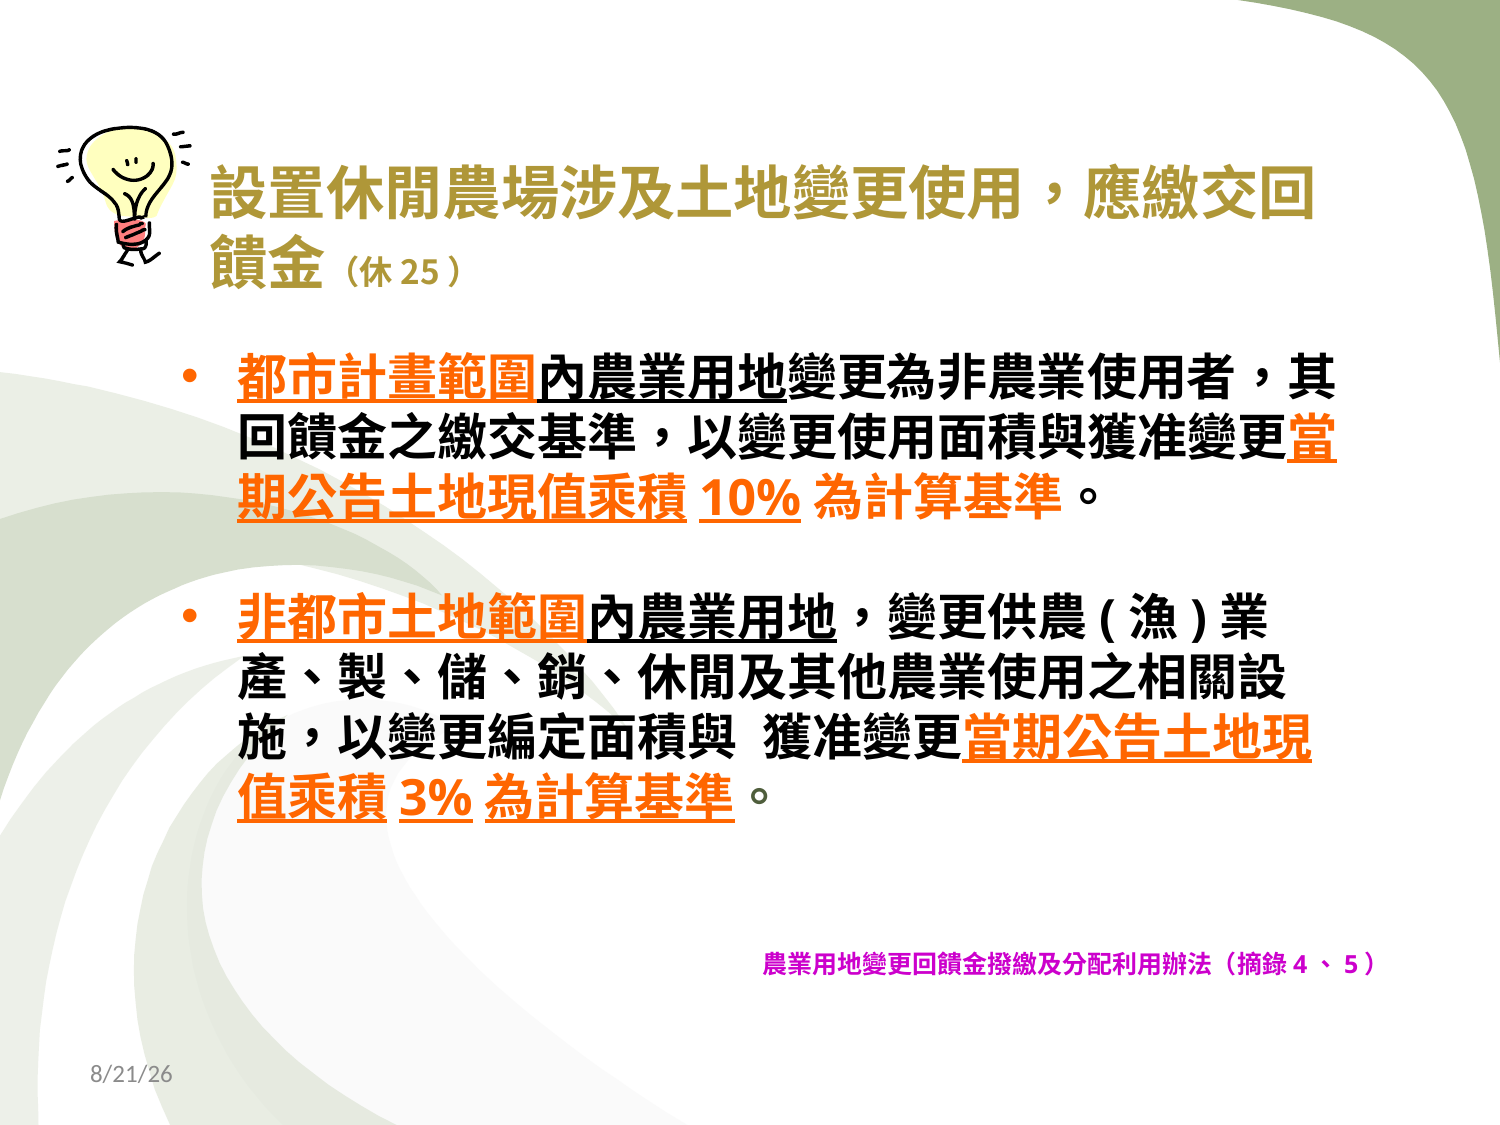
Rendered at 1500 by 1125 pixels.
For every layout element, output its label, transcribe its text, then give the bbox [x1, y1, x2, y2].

slide_number 11/8/18 [75, 1042, 425, 1103]
text_box 農業用地變更回饋金撥繳及分配利用辦法（摘錄4、5） [654, 941, 1405, 987]
picture [55, 125, 192, 267]
list 設置休閒農場涉及土地變更使用，應繳交回饋金（休25） [194, 148, 1376, 315]
text_box 都市計畫範圍內農業用地變更為非農業使用者，其回饋金之繳交基準，以變更使用面積與獲准變更當期公告土地現值乘積10%為計算基準。 非都市土地範圍內農業用地，變更供農(漁)業產、製、儲、銷、休閒及其他農業使用之相關設施，以變更編定面積與 獲准變更當期公告土地現值乘積3%為計算基準。 [166, 337, 1365, 893]
